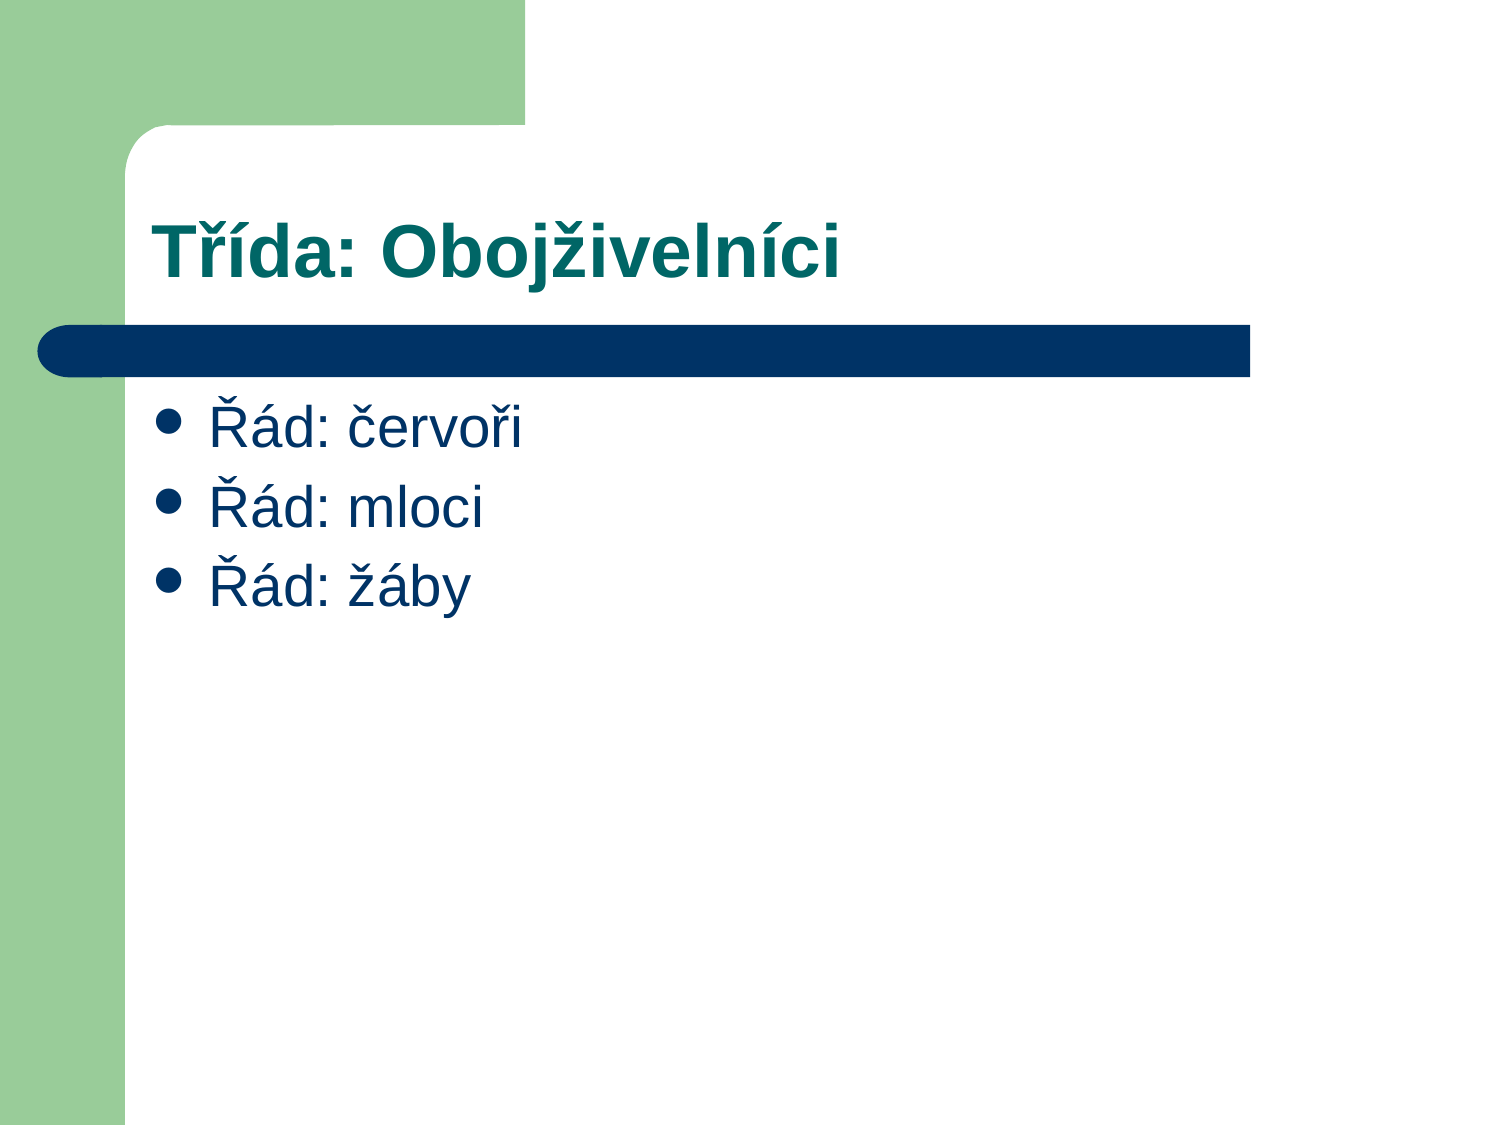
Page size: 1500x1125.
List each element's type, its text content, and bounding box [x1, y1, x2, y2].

list Řád: červoři Řád: mloci Řád: žáby [137, 387, 1400, 999]
title Třída: Obojživelníci [136, 136, 1414, 301]
